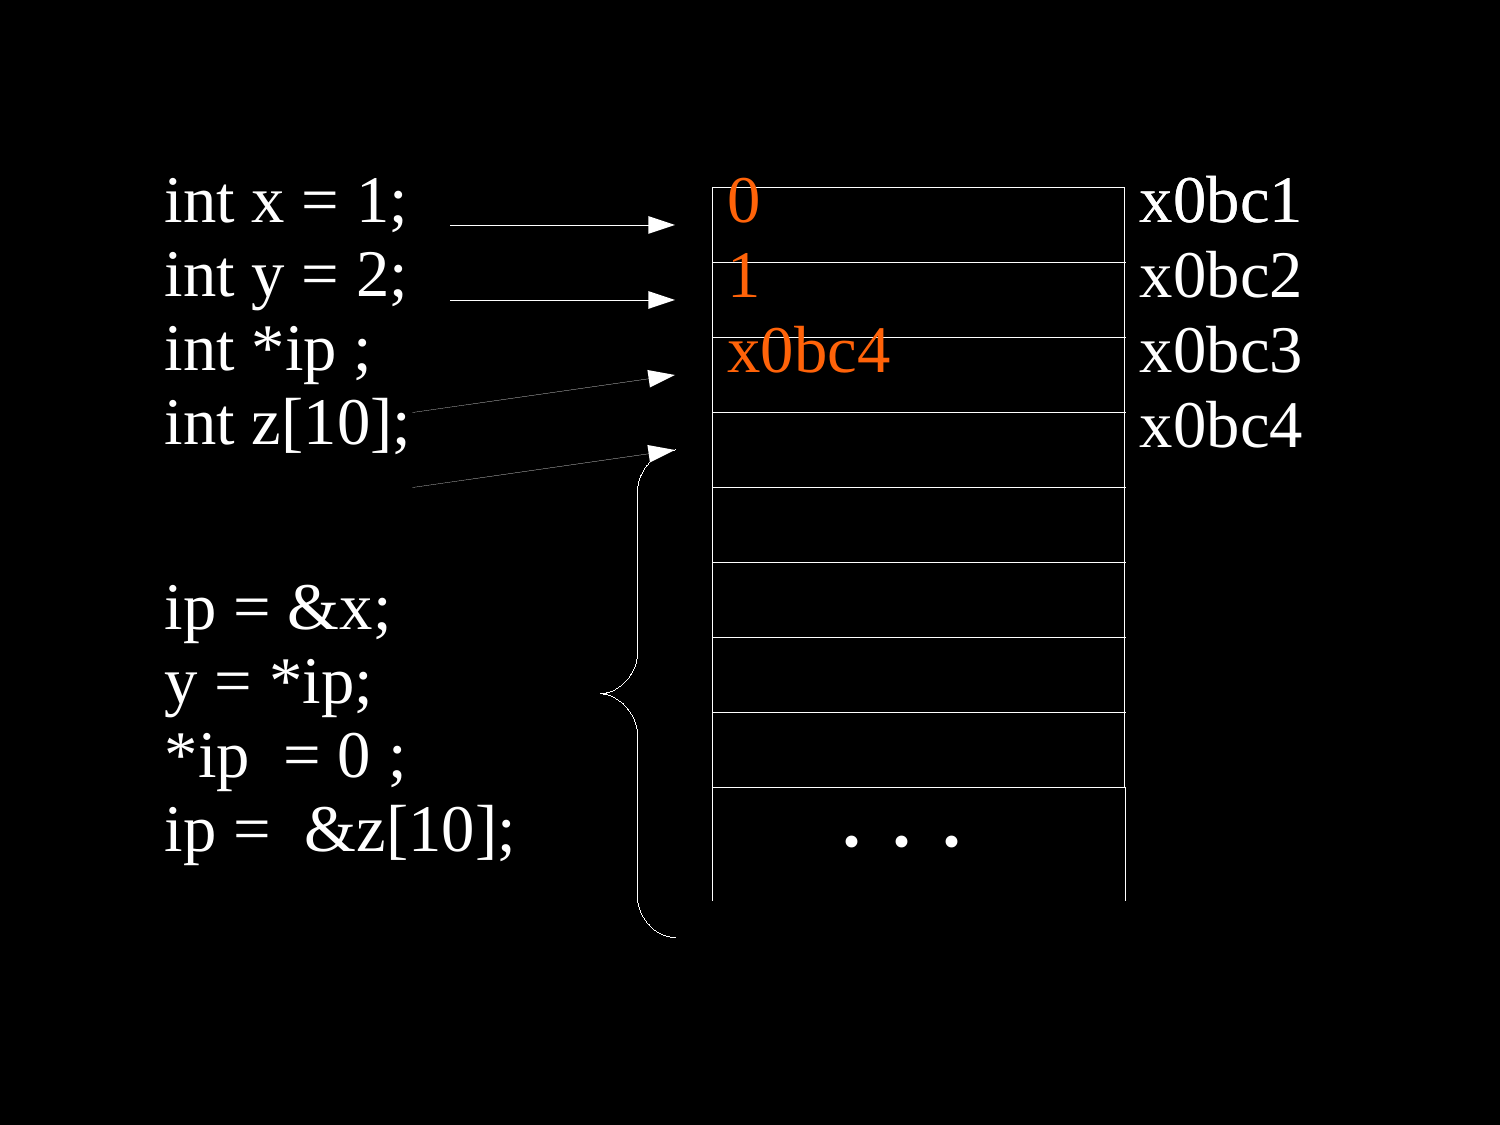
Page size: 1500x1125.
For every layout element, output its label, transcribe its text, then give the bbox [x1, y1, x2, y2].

text_box x0bc2 [1125, 245, 1388, 305]
text_box ip = &x; y = *ip; *ip = 0 ; ip = &z[10]; [150, 562, 638, 948]
text_box x0bc4 [712, 305, 976, 395]
text_box x0bc1 [1125, 155, 1388, 245]
text_box 0 [712, 155, 1125, 230]
text_box int x = 1; int y = 2; int *ip ; int z[10]; [150, 155, 638, 541]
text_box 1 [712, 230, 1125, 320]
text_box x0bc3 [1125, 305, 1388, 380]
text_box . . . [825, 750, 1013, 876]
text_box x0bc4 [1125, 380, 1388, 470]
